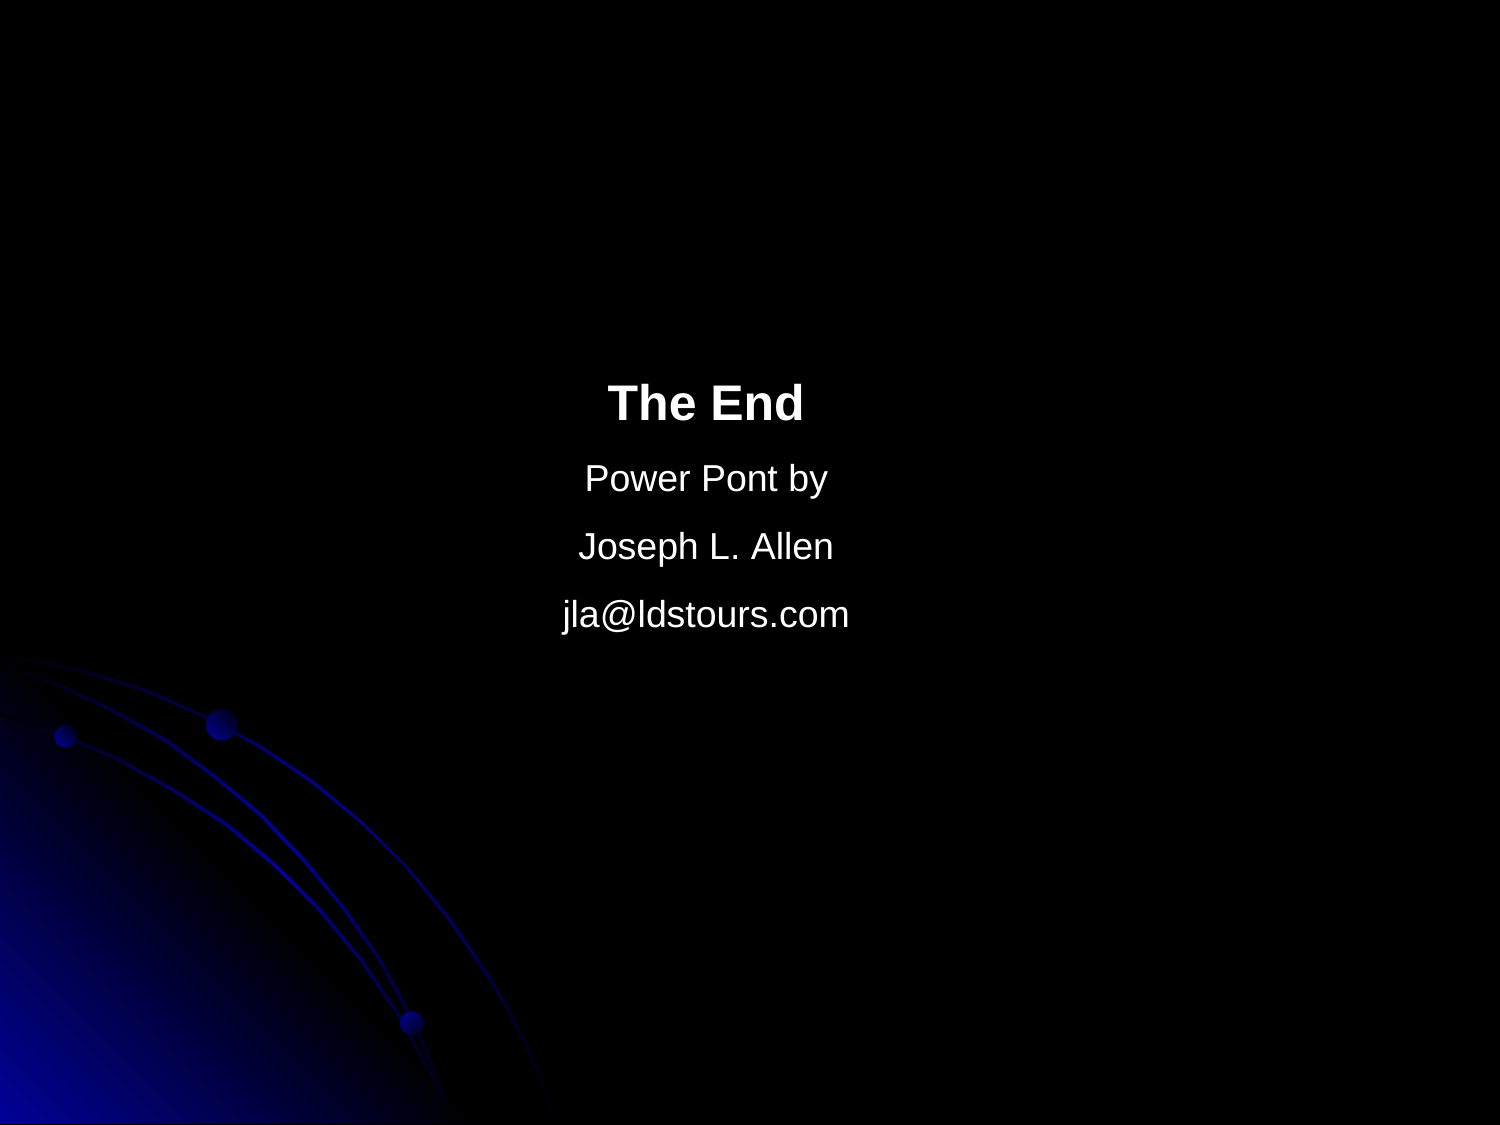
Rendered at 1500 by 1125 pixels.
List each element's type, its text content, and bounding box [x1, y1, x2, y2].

text_box The End Power Pont by Joseph L. Allen jla@ldstours.com [337, 362, 1076, 644]
